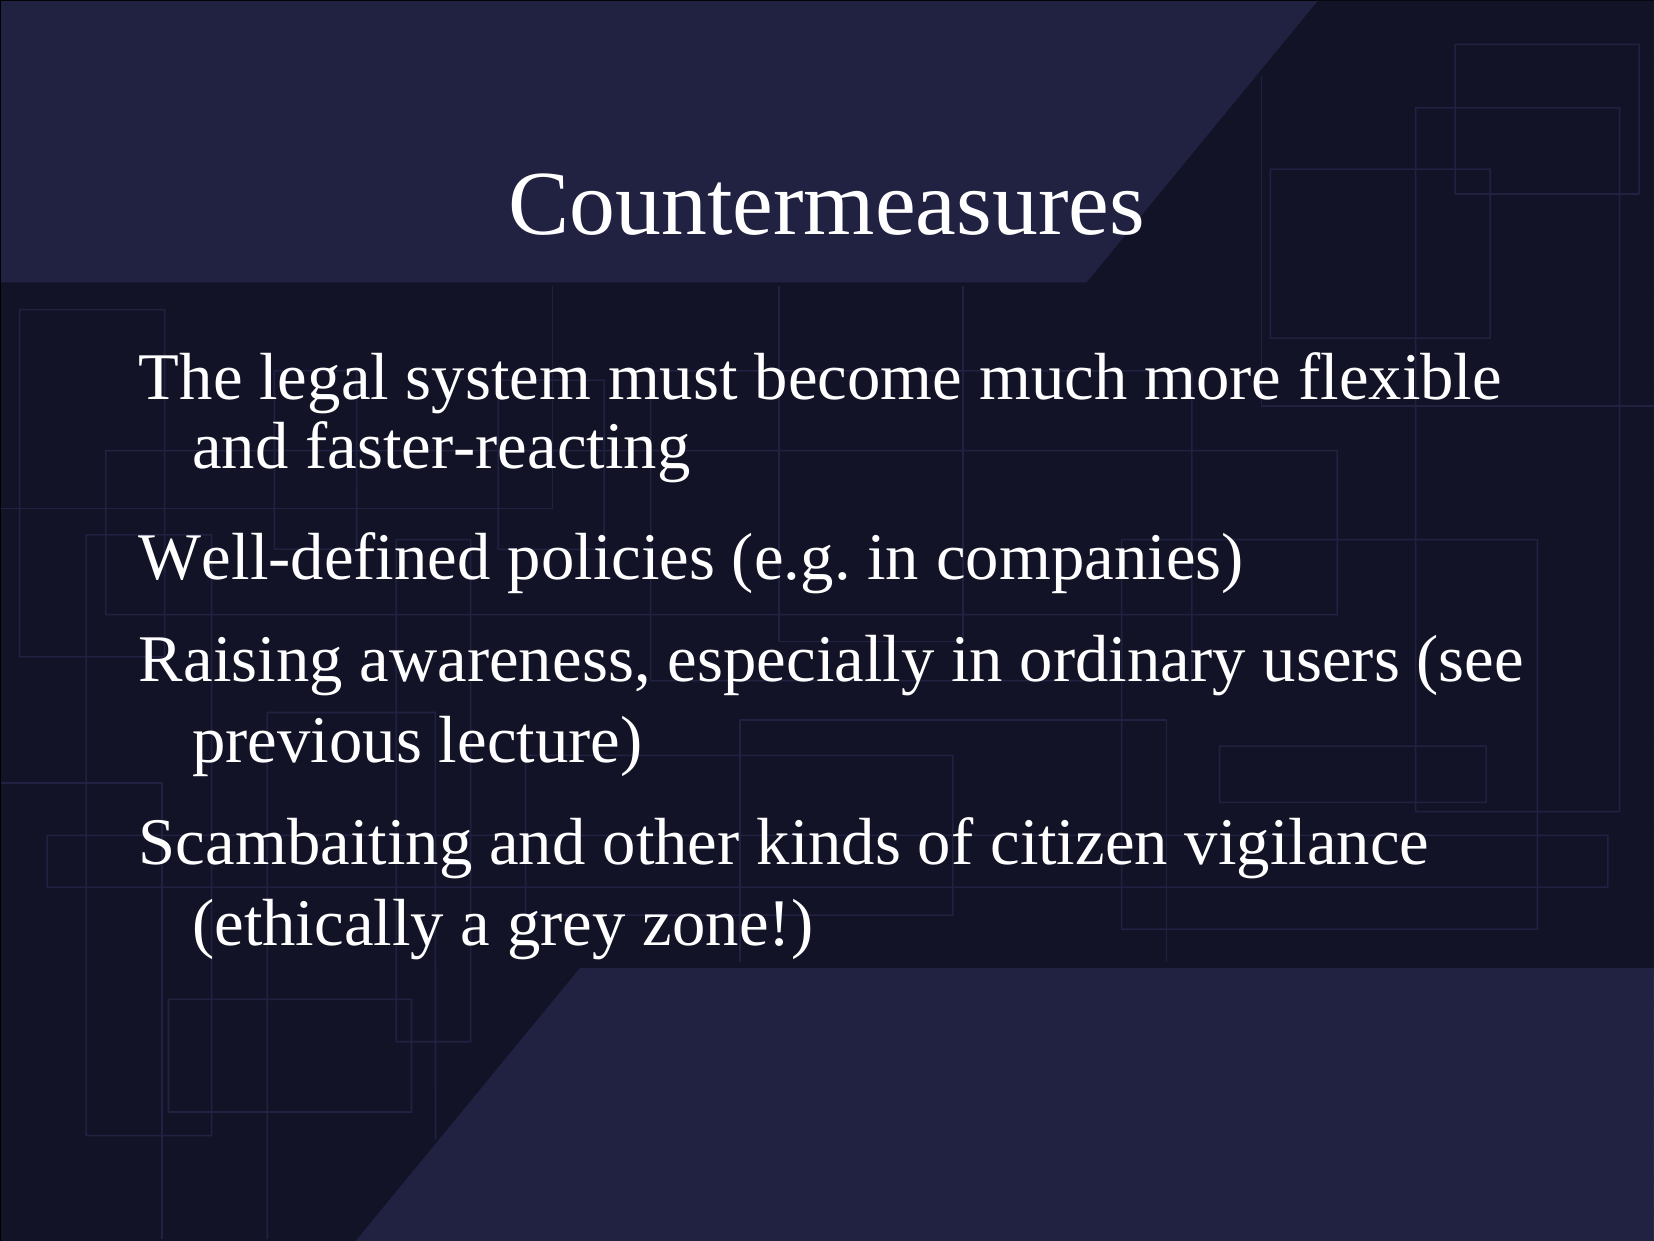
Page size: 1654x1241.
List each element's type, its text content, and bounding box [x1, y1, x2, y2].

title Countermeasures [121, 102, 1534, 310]
list The legal system must become much more flexible and faster-reacting Well-defined policies (e.g. in companies)‏ Raising awareness, especially in ordinary users (see previous lecture)‏ Scambaiting and other kinds of citizen vigilance (ethically a grey zone!)‏ [121, 344, 1534, 1127]
